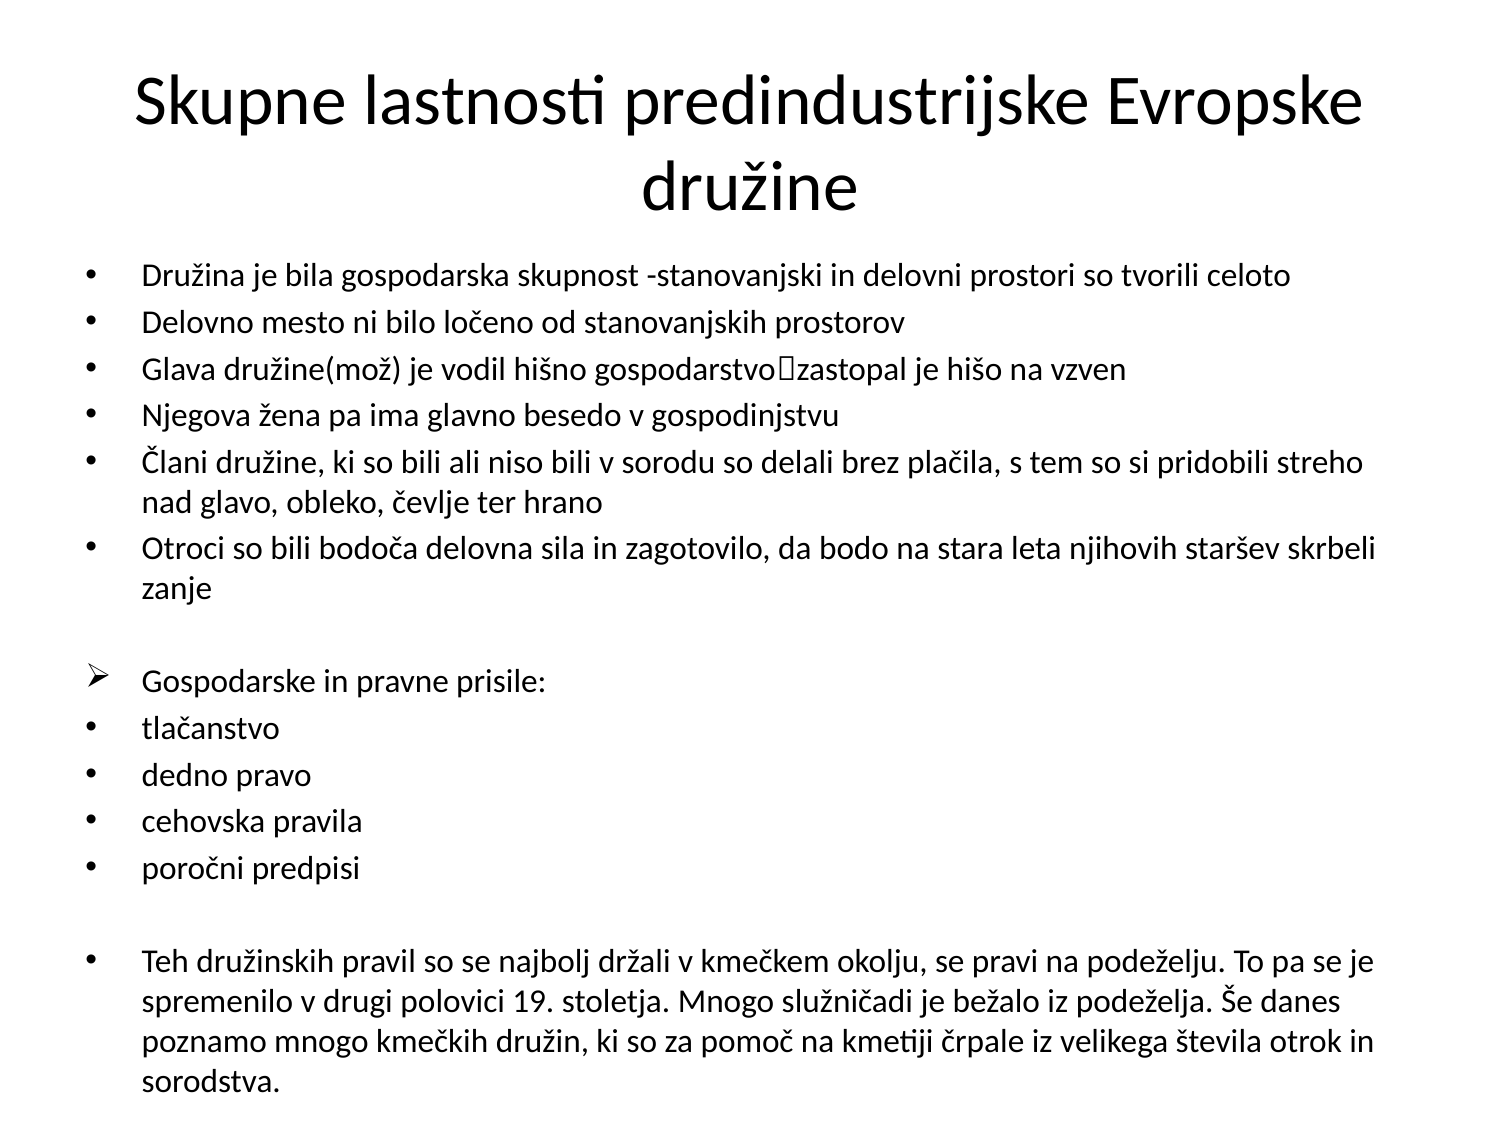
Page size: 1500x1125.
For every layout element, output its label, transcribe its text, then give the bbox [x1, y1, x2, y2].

list Družina je bila gospodarska skupnost -stanovanjski in delovni prostori so tvorili celoto Delovno mesto ni bilo ločeno od stanovanjskih prostorov Glava družine(mož) je vodil hišno gospodarstvozastopal je hišo na vzven Njegova žena pa ima glavno besedo v gospodinjstvu Člani družine, ki so bili ali niso bili v sorodu so delali brez plačila, s tem so si pridobili streho nad glavo, obleko, čevlje ter hrano Otroci so bili bodoča delovna sila in zagotovilo, da bodo na stara leta njihovih staršev skrbeli zanje Gospodarske in pravne prisile: tlačanstvo dedno pravo cehovska pravila poročni predpisi Teh družinskih pravil so se najbolj držali v kmečkem okolju, se pravi na podeželju. To pa se je spremenilo v drugi polovici 19. stoletja. Mnogo služničadi je bežalo iz podeželja. Še danes poznamo mnogo kmečkih družin, ki so za pomoč na kmetiji črpale iz velikega števila otrok in sorodstva. [70, 246, 1421, 989]
title Skupne lastnosti predindustrijske Evropske družine [75, 45, 1425, 233]
